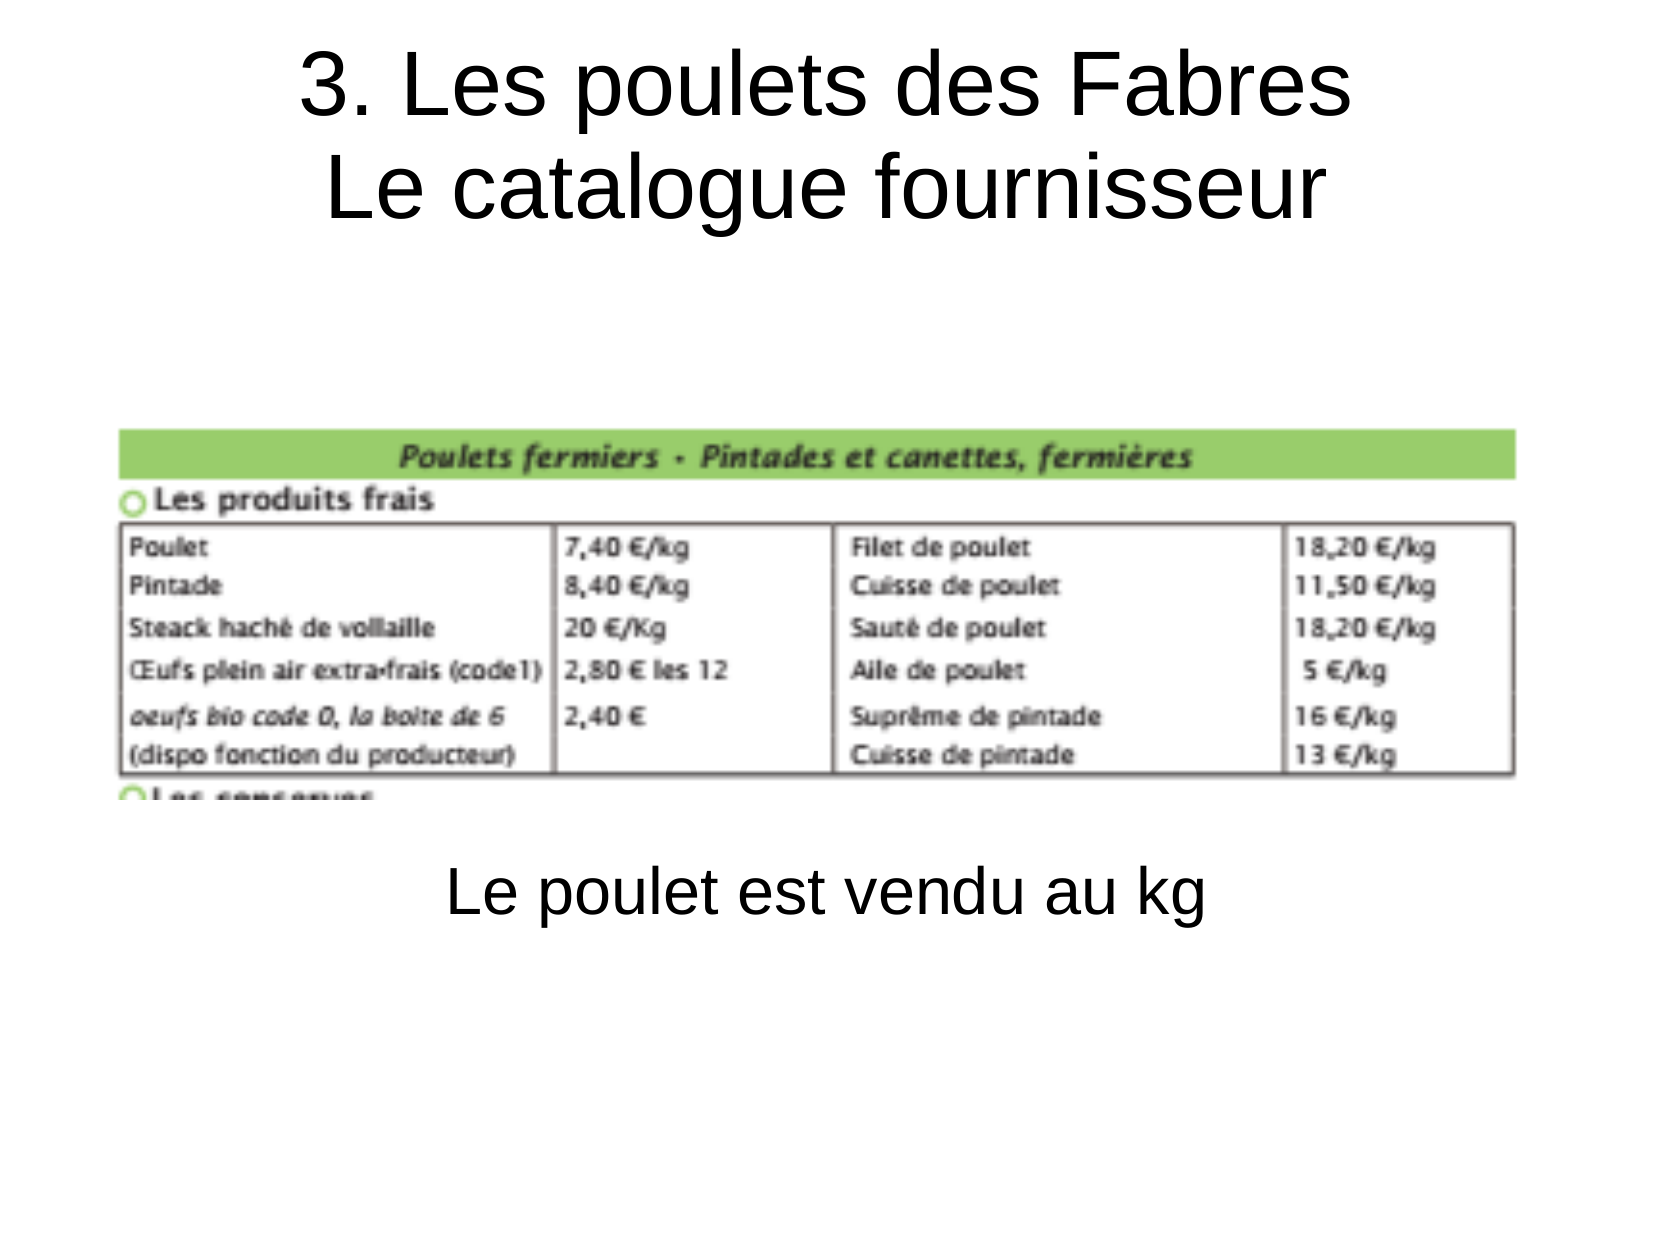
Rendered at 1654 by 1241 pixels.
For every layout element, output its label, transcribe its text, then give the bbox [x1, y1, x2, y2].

picture [82, 423, 1571, 801]
title 3. Les poulets des Fabres Le catalogue fournisseur [82, 31, 1571, 239]
subtitle Le poulet est vendu au kg [82, 826, 1571, 957]
